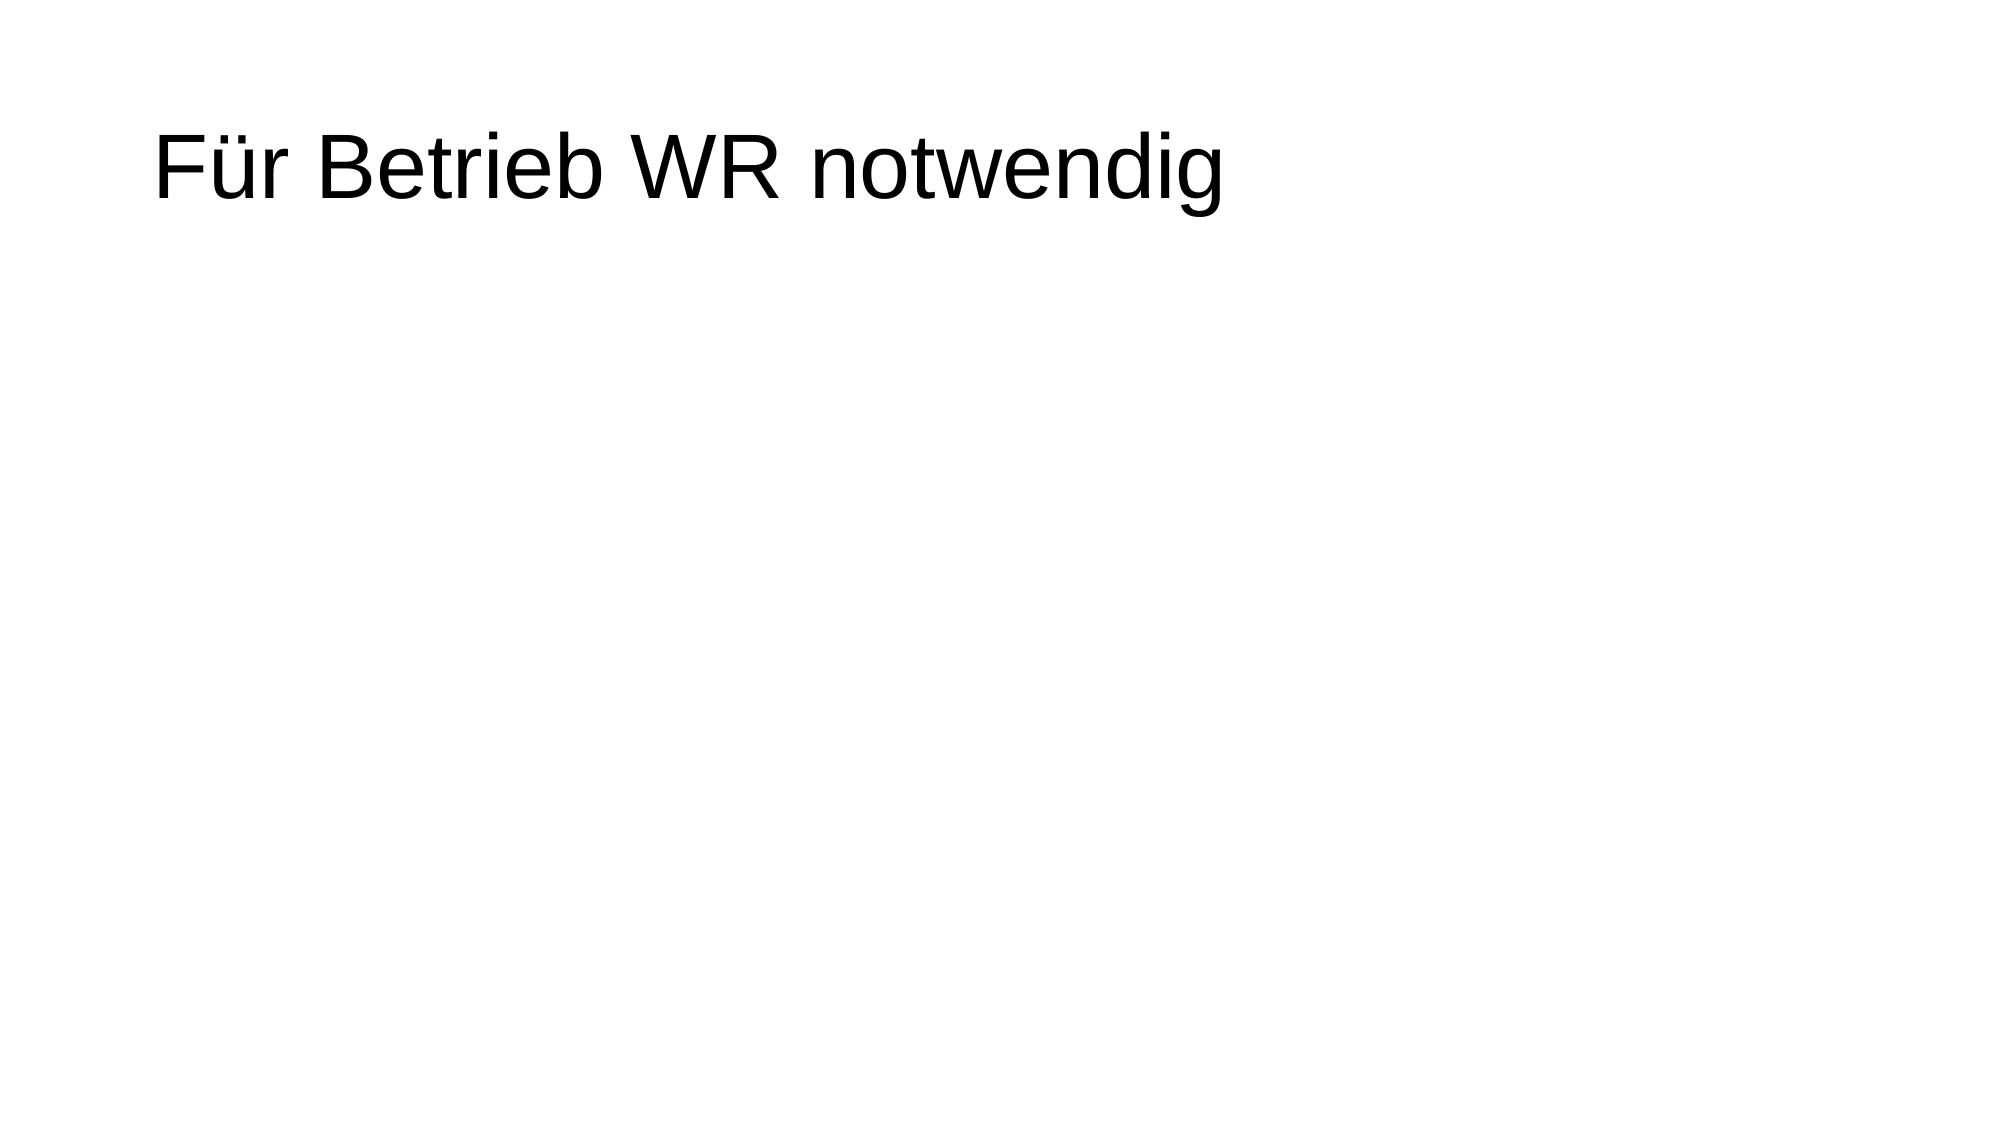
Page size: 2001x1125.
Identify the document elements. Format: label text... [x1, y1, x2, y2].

title Für Betrieb WR notwendig [137, 59, 1863, 278]
